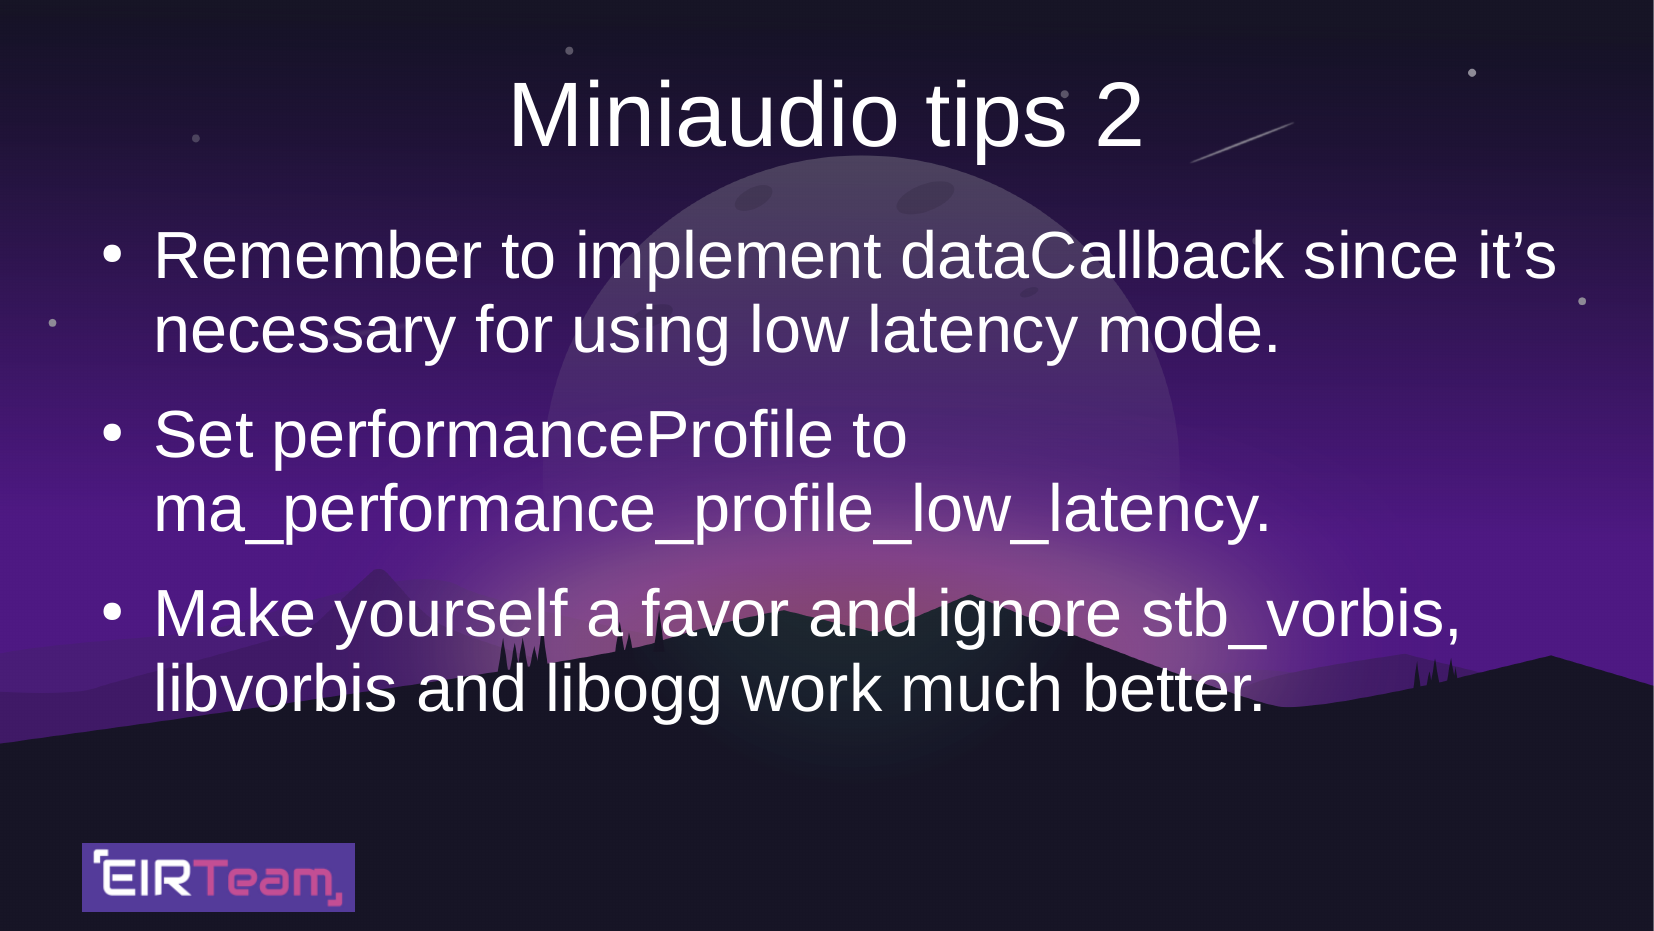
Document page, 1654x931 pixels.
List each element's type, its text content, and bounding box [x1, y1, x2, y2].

list Remember to implement dataCallback since it’s necessary for using low latency mode. Set performanceProfile to ma_performance_profile_low_latency. Make yourself a favor and ignore stb_vorbis, libvorbis and libogg work much better. [82, 217, 1571, 758]
title Miniaudio tips 2 [82, 12, 1571, 217]
picture [0, 0, 1654, 931]
